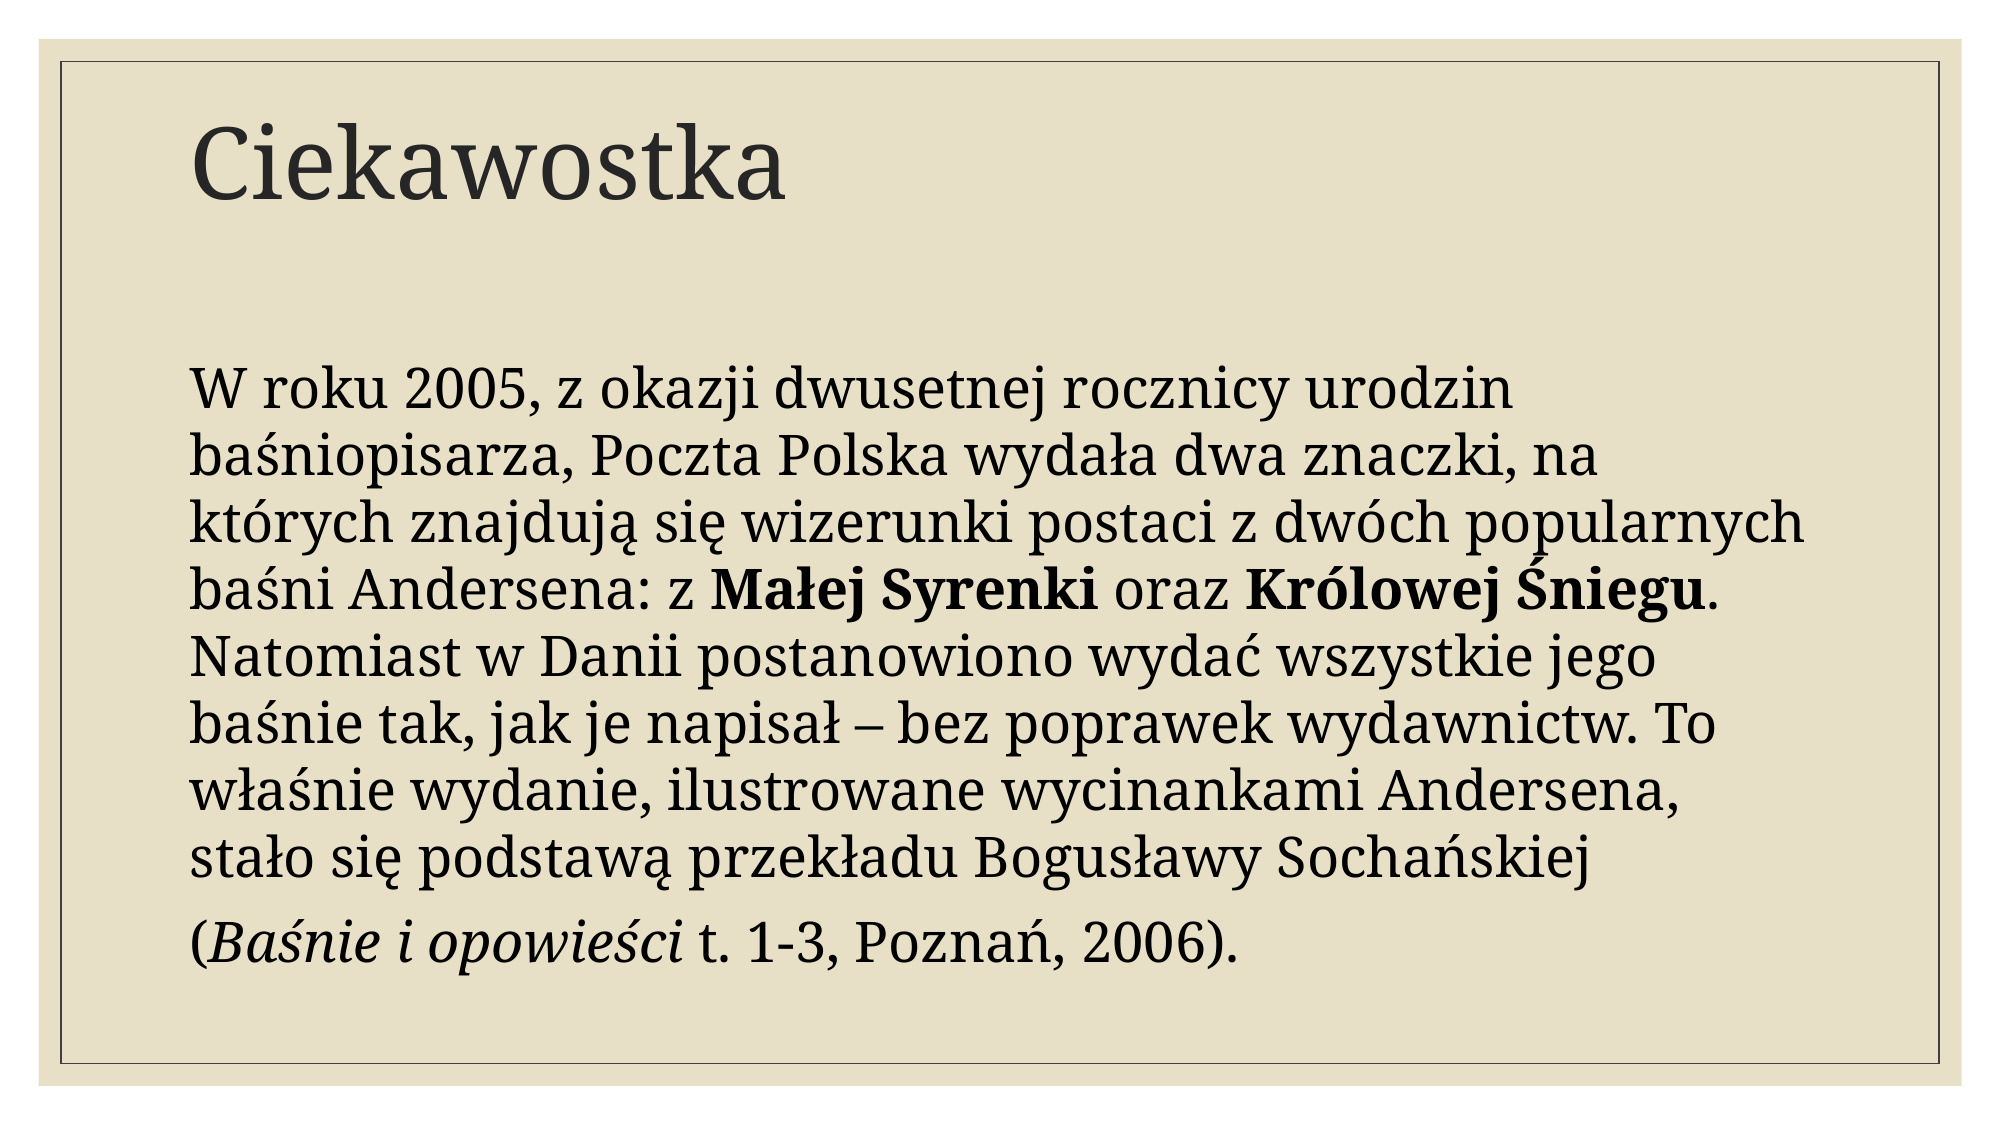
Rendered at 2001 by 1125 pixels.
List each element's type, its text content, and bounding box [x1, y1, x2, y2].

title Ciekawostka [174, 105, 1825, 331]
list W roku 2005, z okazji dwusetnej rocznicy urodzin baśniopisarza, Poczta Polska wydała dwa znaczki, na których znajdują się wizerunki postaci z dwóch popularnych baśni Andersena: z Małej Syrenki oraz Królowej Śniegu. Natomiast w Danii postanowiono wydać wszystkie jego baśnie tak, jak je napisał – bez poprawek wydawnictw. To właśnie wydanie, ilustrowane wycinankami Andersena, stało się podstawą przekładu Bogusławy Sochańskiej (Baśnie i opowieści t. 1-3, Poznań, 2006). [174, 345, 1825, 990]
